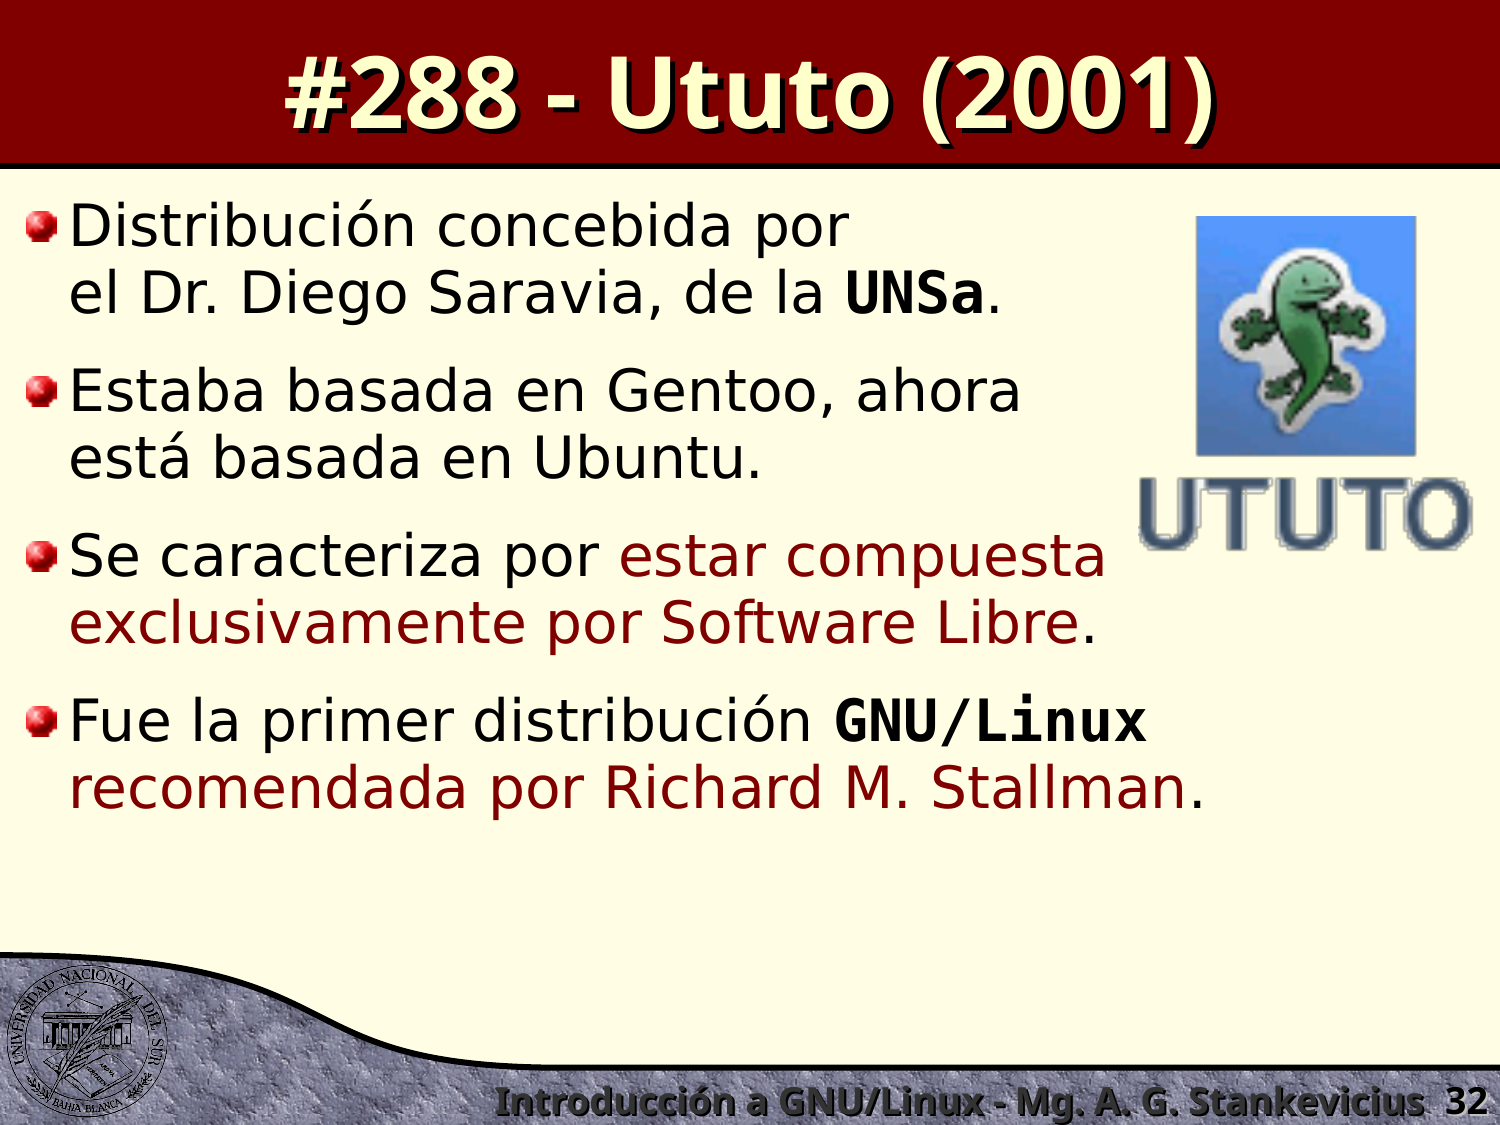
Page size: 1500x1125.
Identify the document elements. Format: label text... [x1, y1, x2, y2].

list Distribución concebida por el Dr. Diego Saravia, de la UNSa. Estaba basada en Gentoo, ahora está basada en Ubuntu. Se caracteriza por estar compuesta exclusivamente por Software Libre. Fue la primer distribución GNU/Linux recomendada por Richard M. Stallman. [11, 192, 1486, 935]
picture [1059, 1100, 1065, 1110]
picture [0, 956, 1500, 1125]
title #288 - Ututo (2001) [15, 12, 1485, 153]
picture [1138, 216, 1477, 555]
